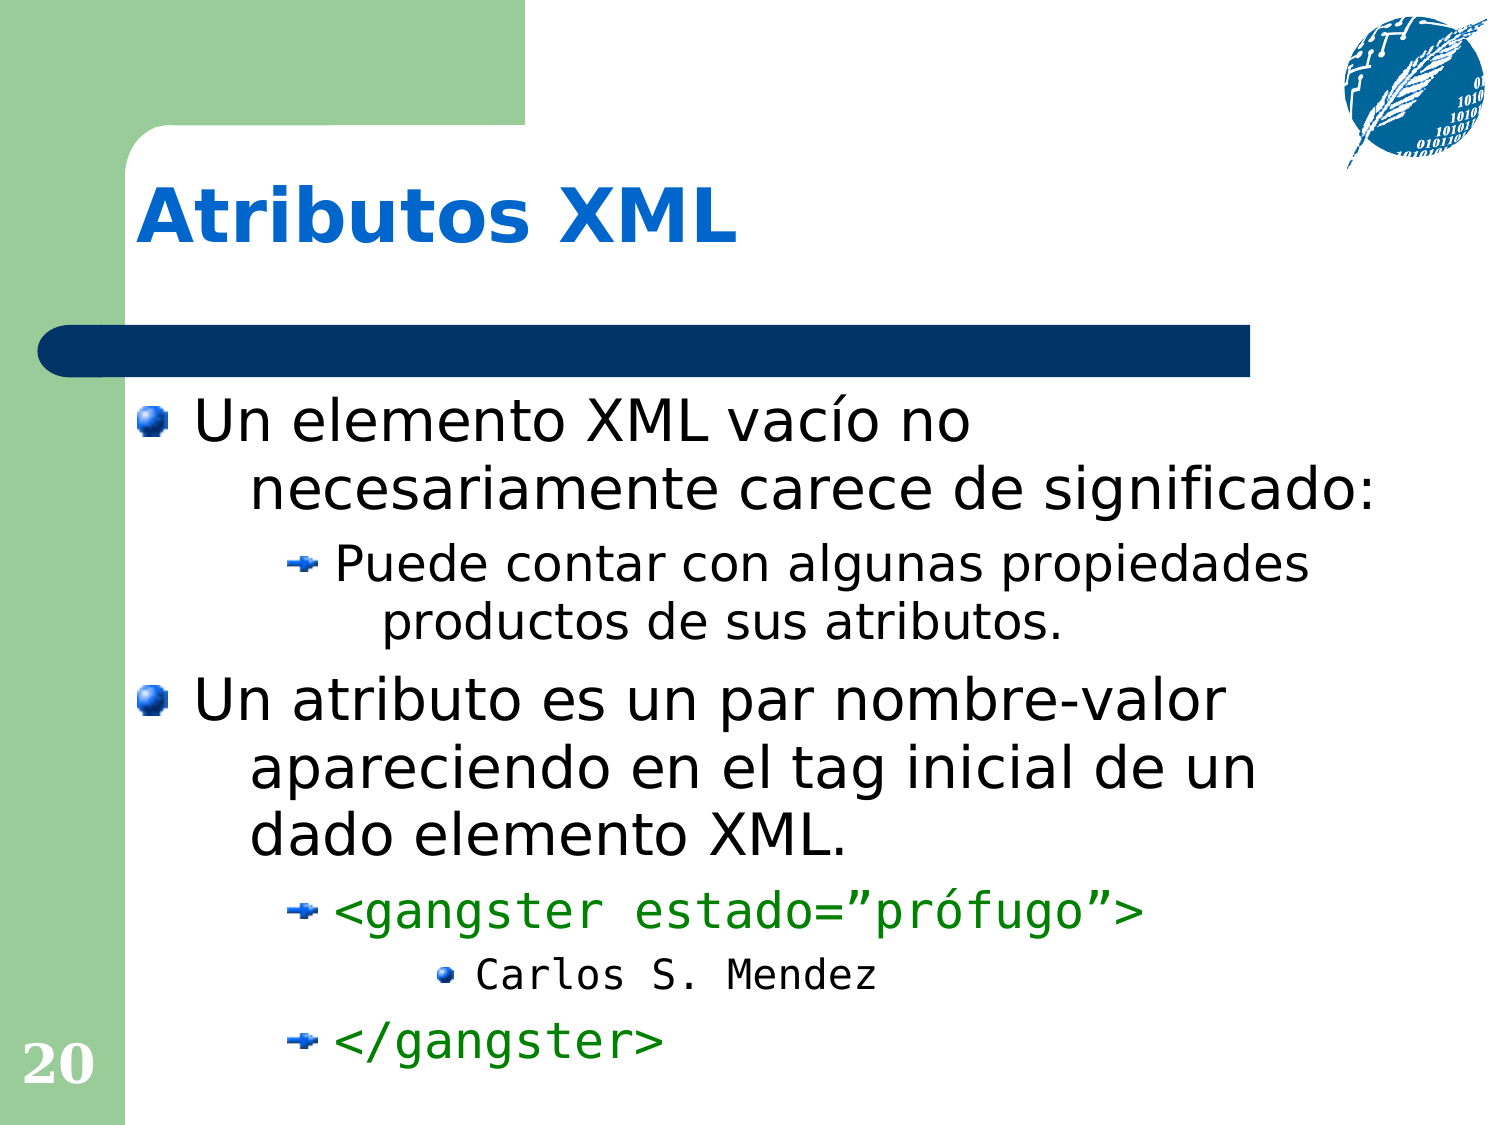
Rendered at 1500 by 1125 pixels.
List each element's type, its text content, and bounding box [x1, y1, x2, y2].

title Atributos XML [136, 136, 1414, 301]
list Un elemento XML vacío no necesariamente carece de significado: Puede contar con algunas propiedades productos de sus atributos. Un atributo es un par nombre-valor apareciendo en el tag inicial de un dado elemento XML. <gangster estado=”prófugo”> Carlos S. Mendez </gangster> [137, 387, 1400, 1070]
picture [1433, 139, 1440, 147]
picture [1436, 127, 1450, 136]
picture [1341, 15, 1487, 172]
picture [1427, 138, 1431, 148]
picture [1416, 140, 1425, 149]
